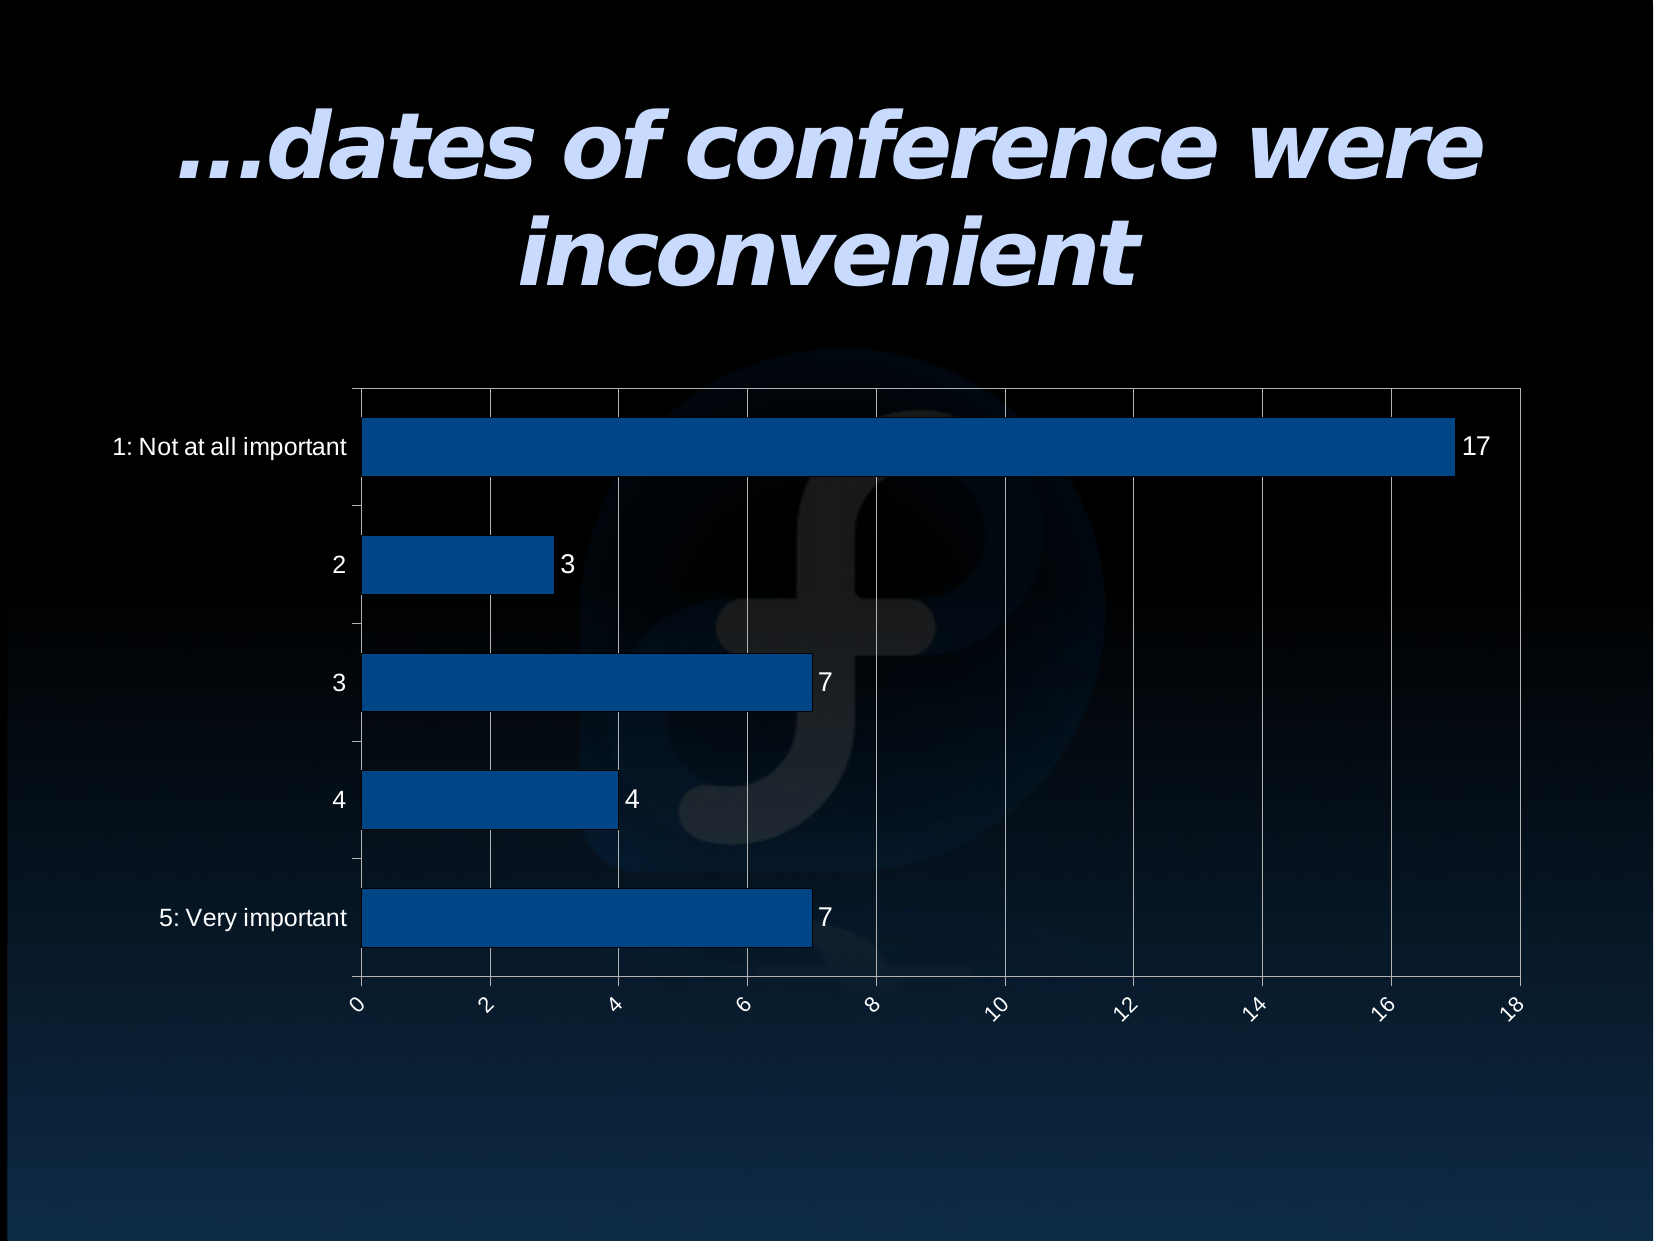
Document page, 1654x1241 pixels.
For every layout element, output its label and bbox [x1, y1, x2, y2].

picture [7, 6, 1654, 1241]
chart [361, 417, 1456, 477]
